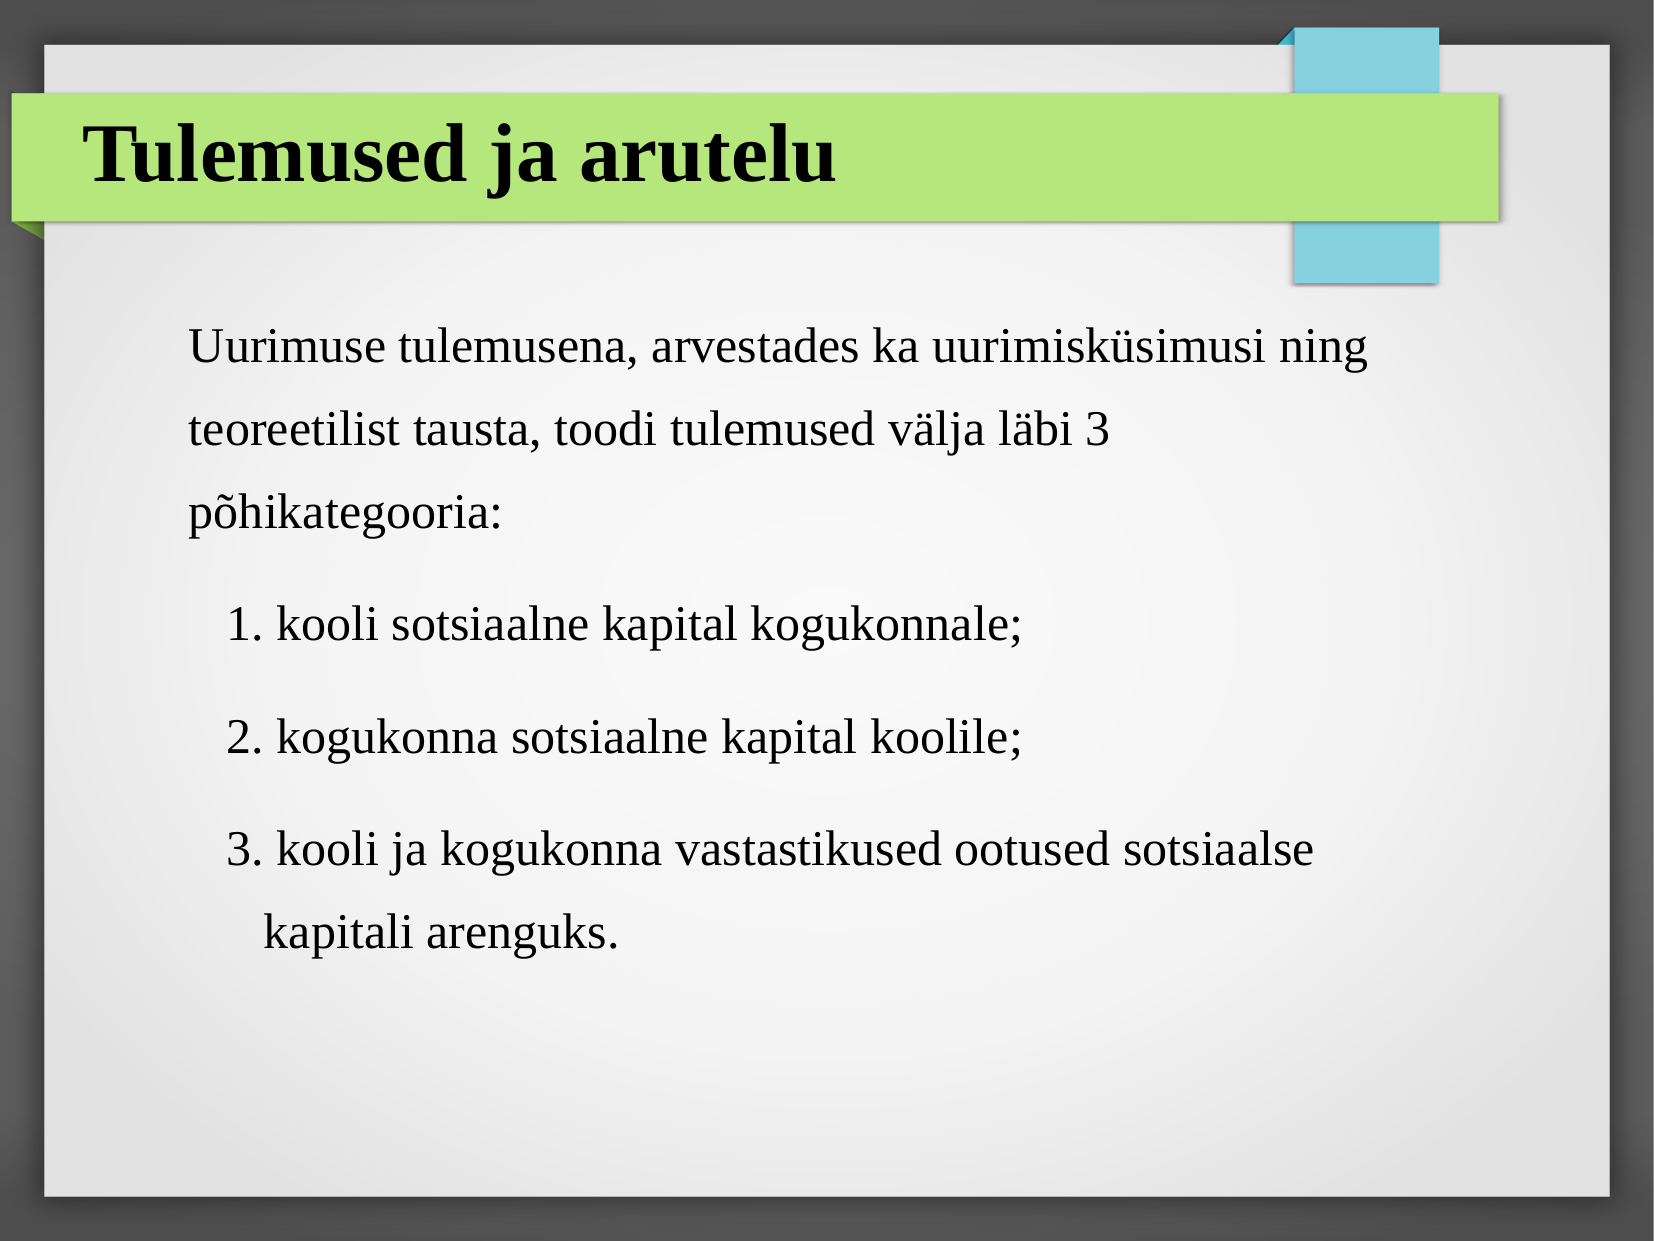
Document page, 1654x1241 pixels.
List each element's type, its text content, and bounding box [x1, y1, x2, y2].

picture [0, 0, 1654, 1241]
list Uurimuse tulemusena, arvestades ka uurimisküsimusi ning teoreetilist tausta, toodi tulemused välja läbi 3 põhikategooria: 1. kooli sotsiaalne kapital kogukonnale; 2. kogukonna sotsiaalne kapital koolile; 3. kooli ja kogukonna vastastikused ootused sotsiaalse kapitali arenguks. [188, 290, 1430, 1010]
title Tulemused ja arutelu [82, 94, 1264, 213]
